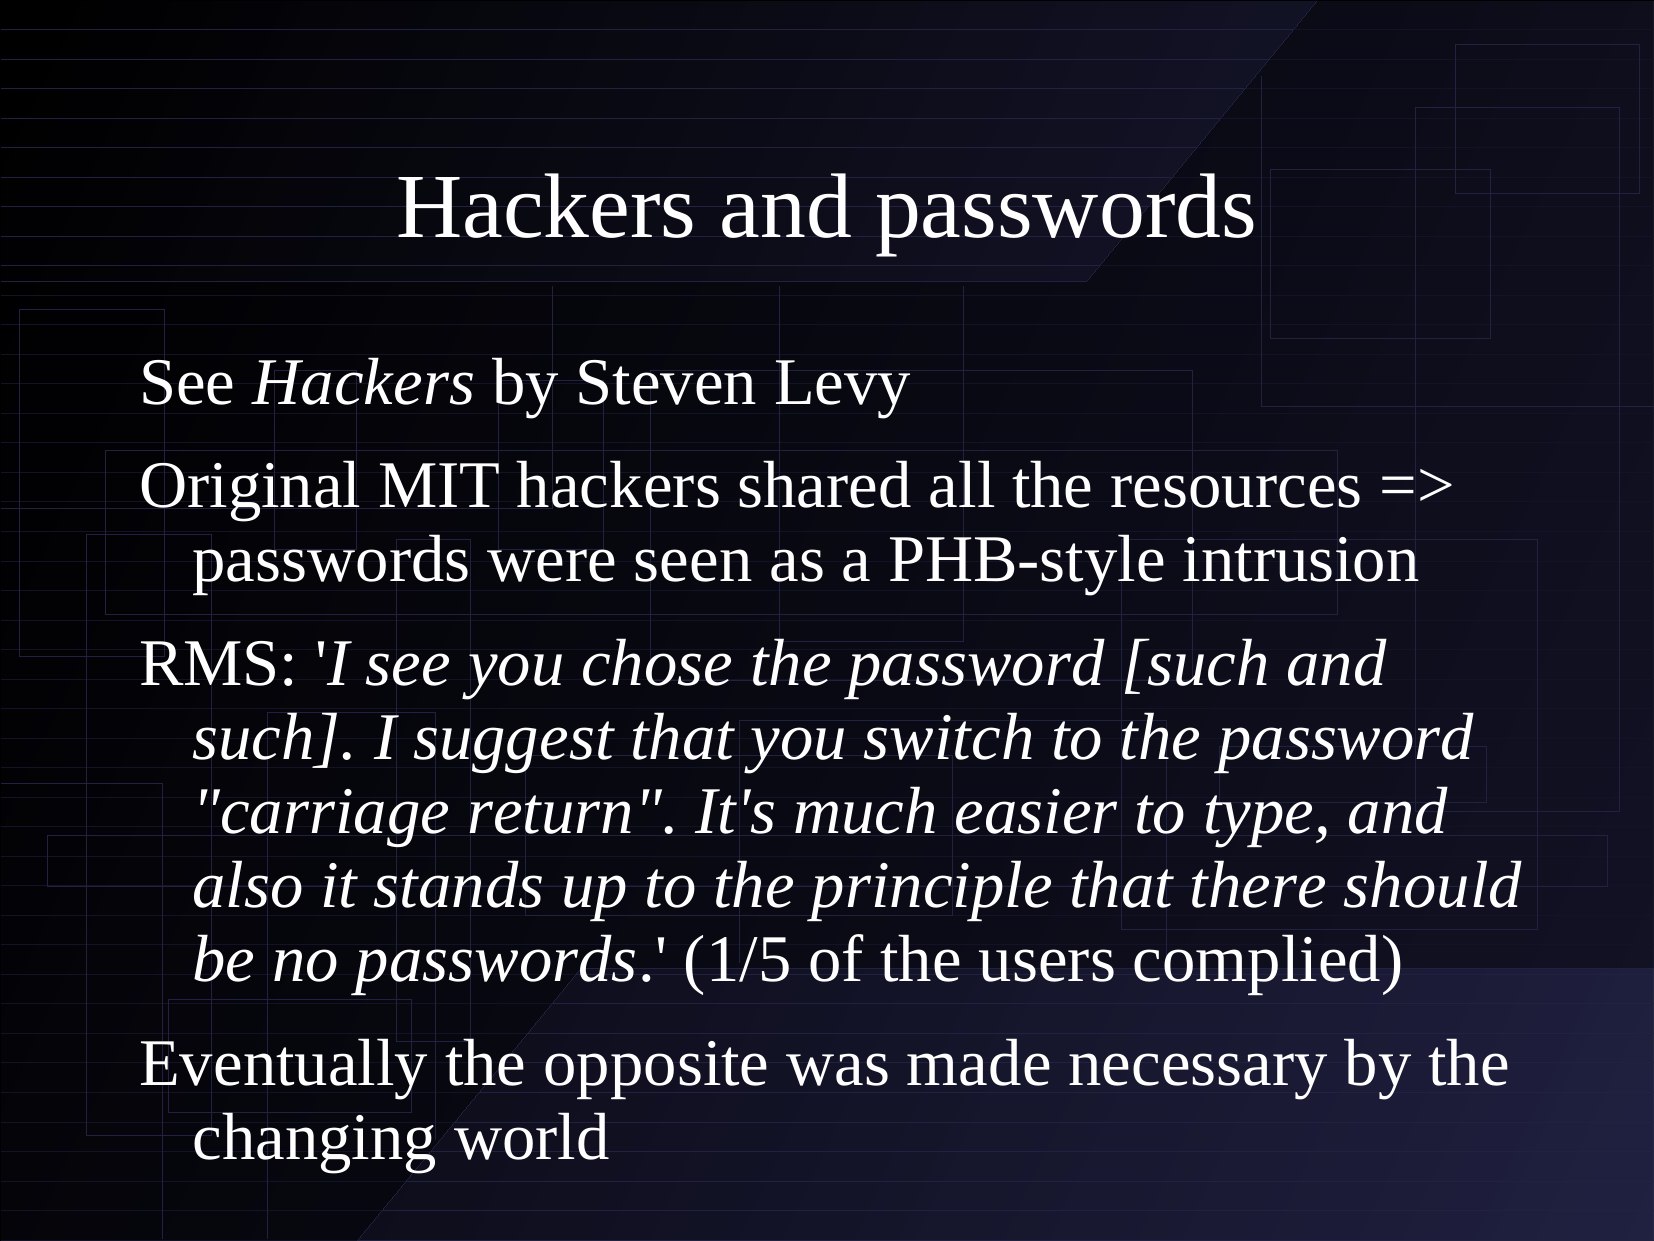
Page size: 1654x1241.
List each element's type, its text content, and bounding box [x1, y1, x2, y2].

title Hackers and passwords [121, 102, 1534, 311]
list See Hackers by Steven Levy Original MIT hackers shared all the resources => passwords were seen as a PHB-style intrusion RMS: 'I see you chose the password [such and such]. I suggest that you switch to the password "carriage return". It's much easier to type, and also it stands up to the principle that there should be no passwords.' (1/5 of the users complied) Eventually the opposite was made necessary by the changing world [121, 344, 1534, 1174]
